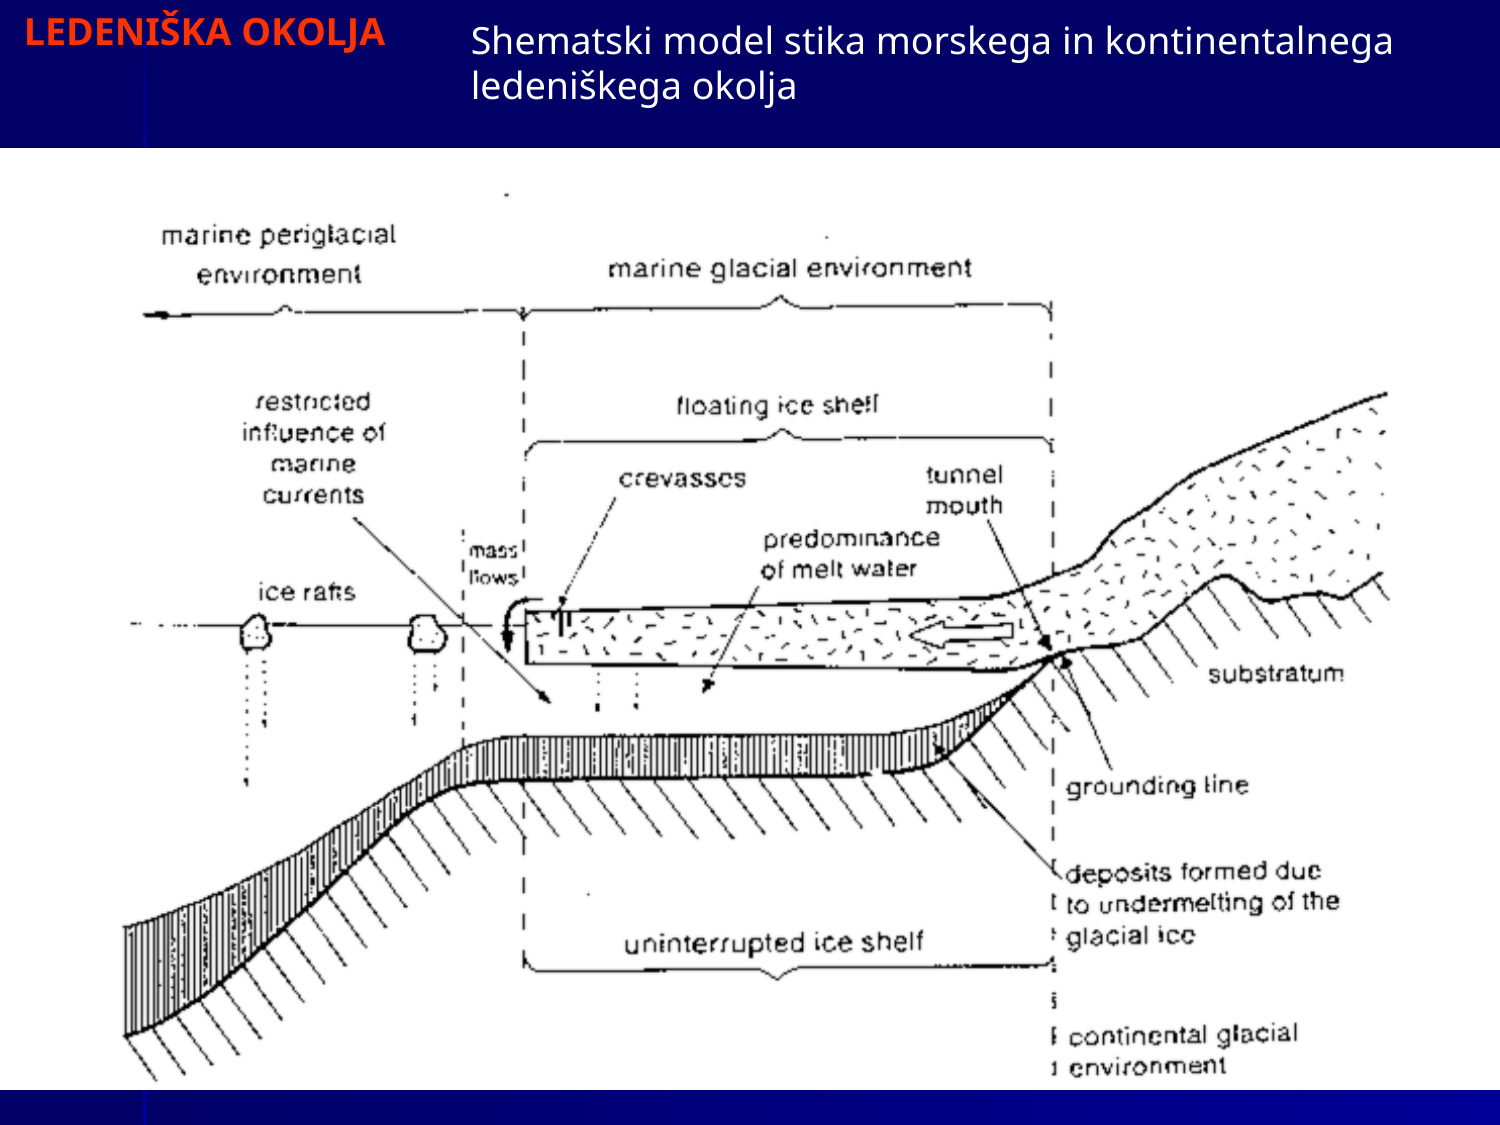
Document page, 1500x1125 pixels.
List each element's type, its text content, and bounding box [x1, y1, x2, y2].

text_box LEDENIŠKA OKOLJA [9, 0, 401, 61]
text_box Shematski model stika morskega in kontinentalnega ledeniškega okolja [456, 9, 1420, 116]
picture [0, 148, 1500, 1090]
